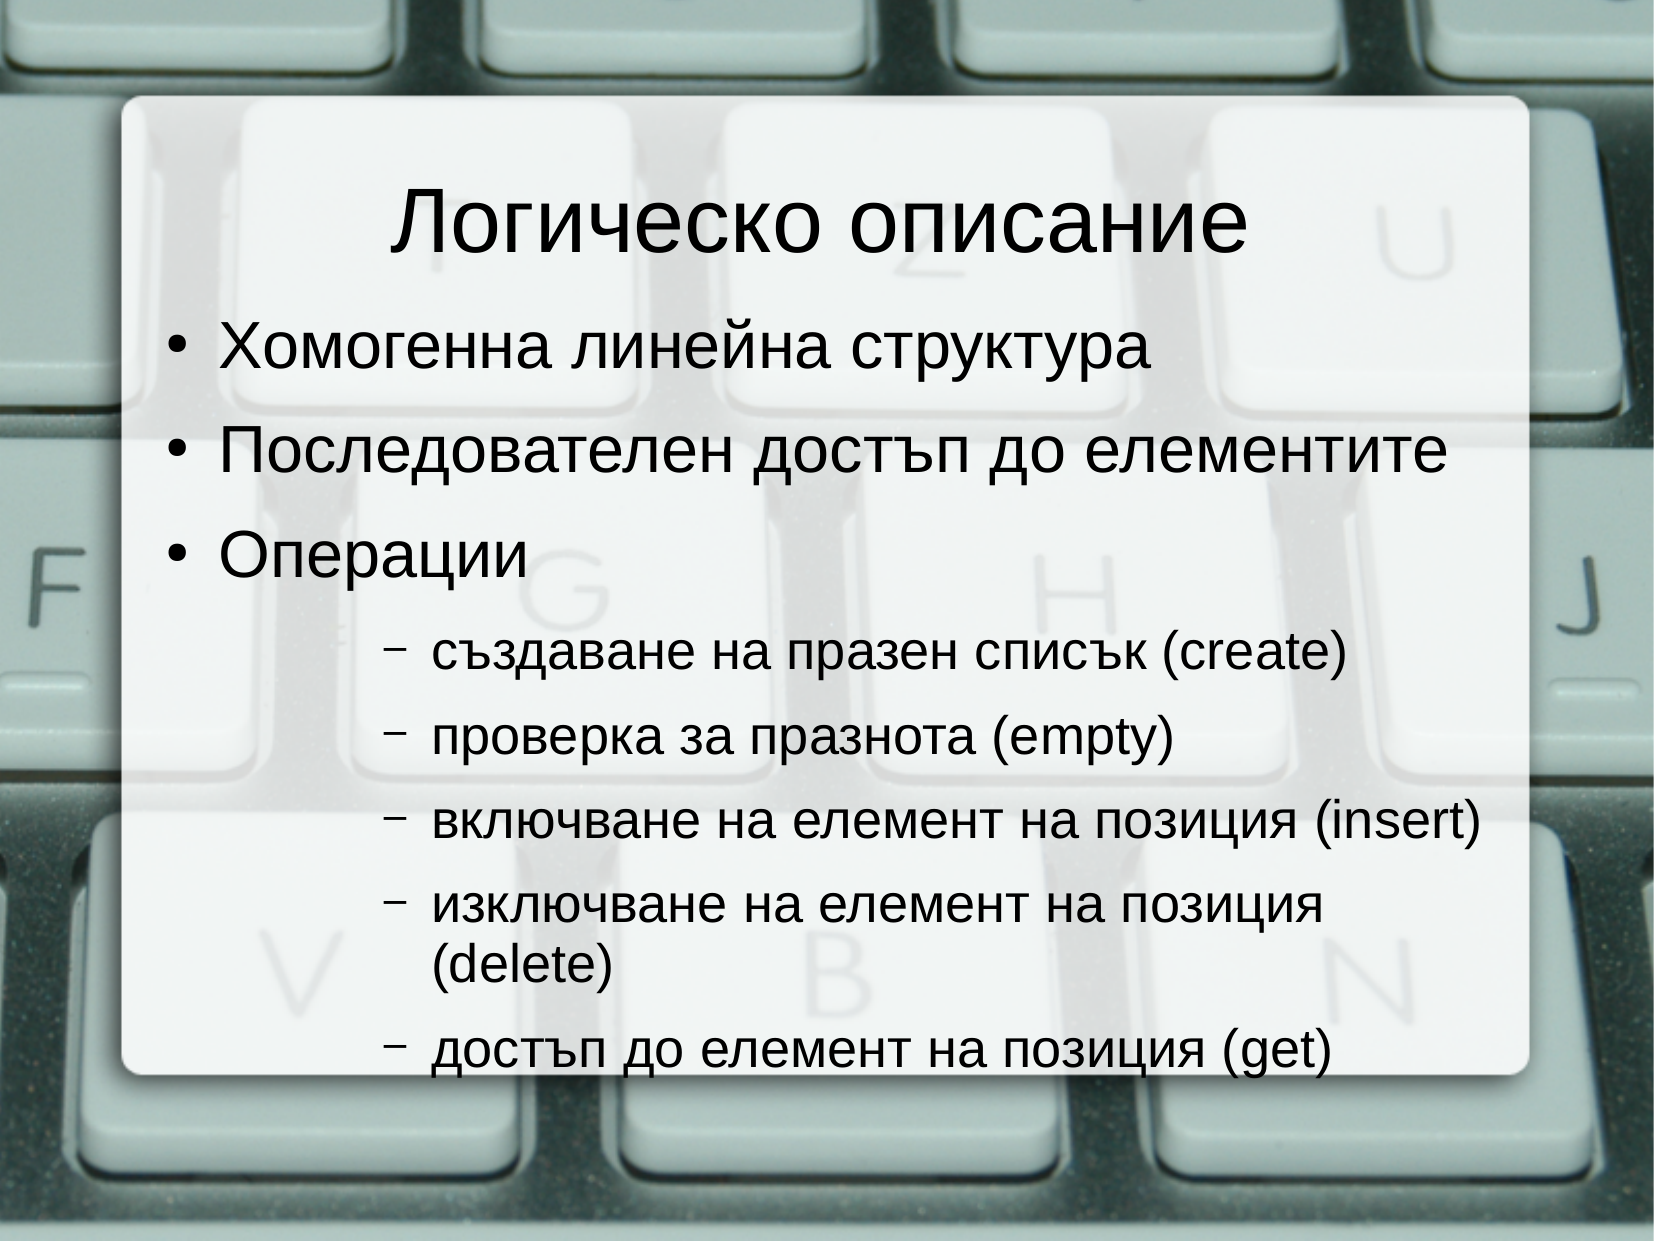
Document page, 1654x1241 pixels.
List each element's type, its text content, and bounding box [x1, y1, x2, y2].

title Логическо описание [135, 117, 1506, 325]
list Хомогенна линейна структура Последователен достъп до елементите Операции създаване на празен списък (create) проверка за празнота (empty) включване на елемент на позиция (insert) изключване на елемент на позиция (delete) достъп до елемент на позиция (get) [147, 308, 1506, 1079]
picture [0, 0, 1654, 1241]
